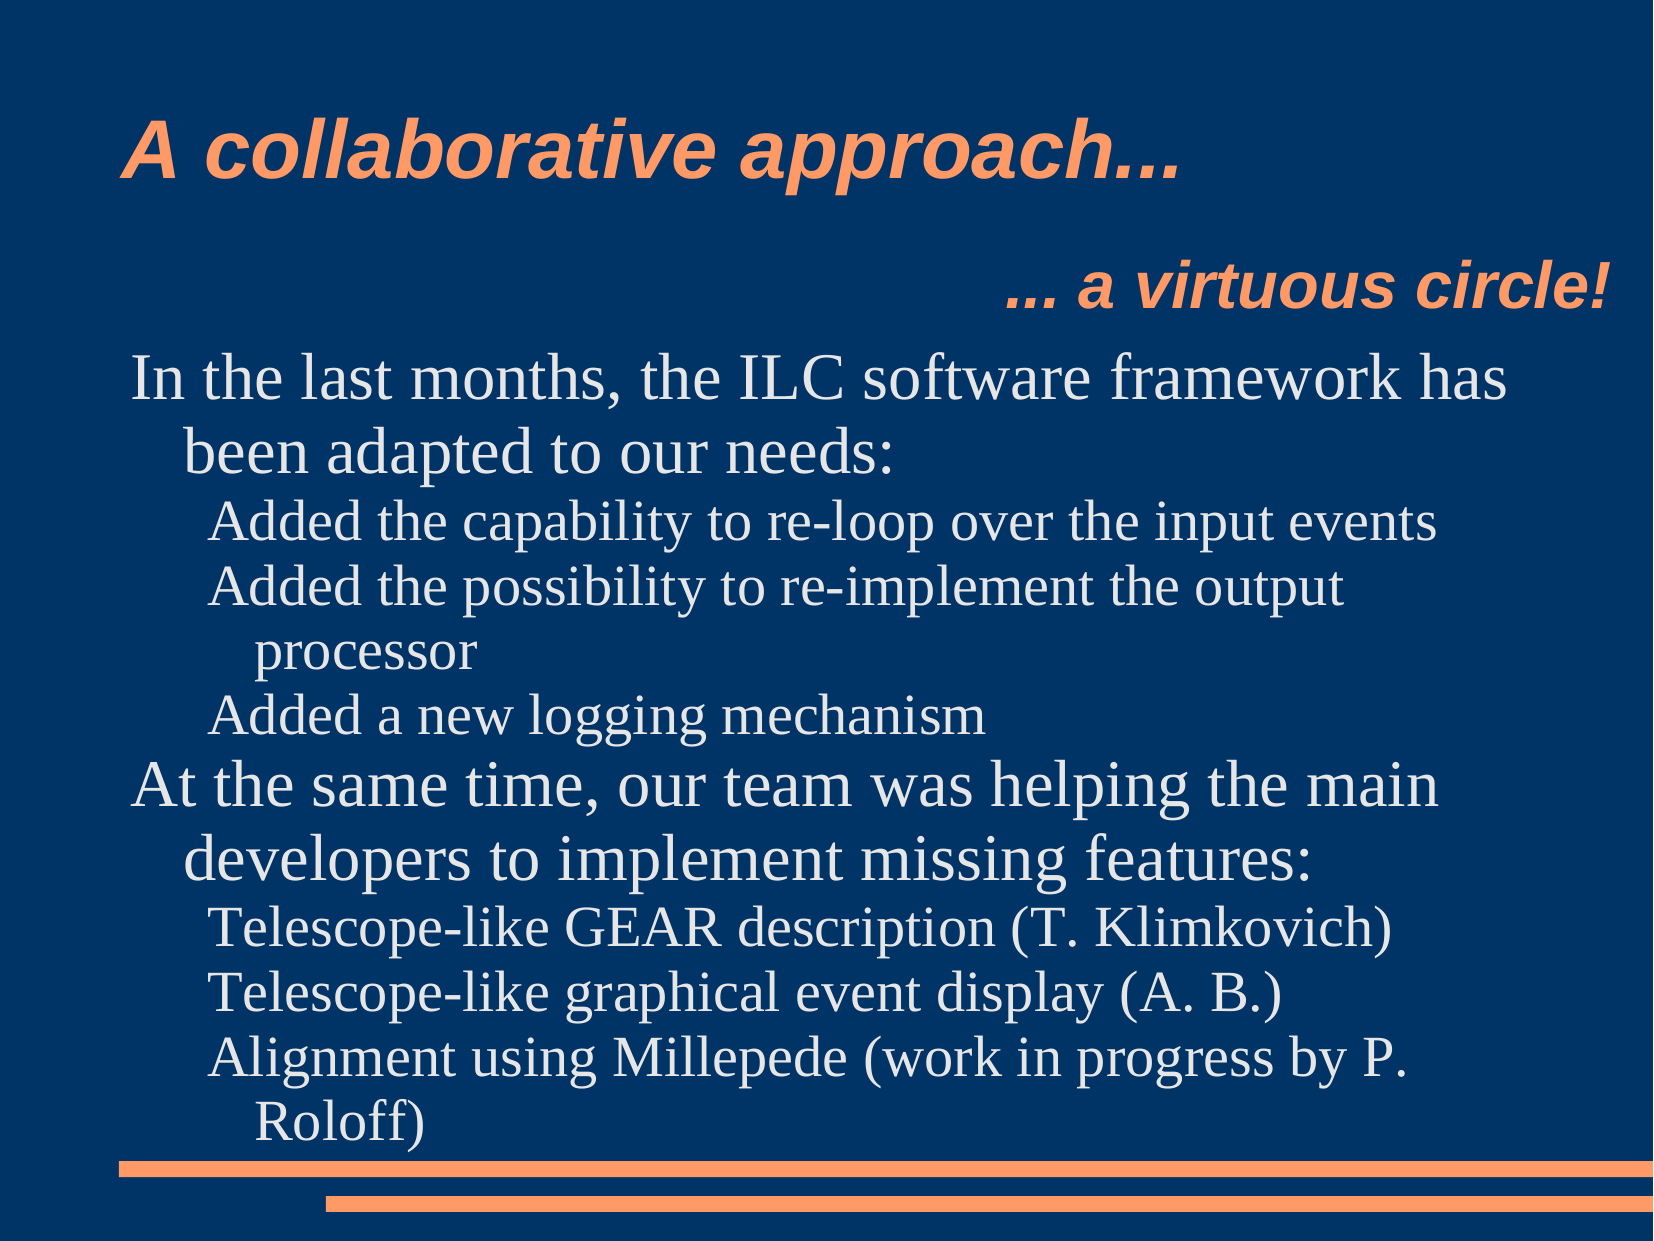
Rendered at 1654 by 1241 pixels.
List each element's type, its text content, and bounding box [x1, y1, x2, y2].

title ... a virtuous circle! [37, 181, 1613, 389]
list In the last months, the ILC software framework has been adapted to our needs: Added the capability to re-loop over the input events Added the possibility to re-implement the output processor Added a new logging mechanism At the same time, our team was helping the main developers to implement missing features: Telescope-like GEAR description (T. Klimkovich) Telescope-like graphical event display (A. B.) Alignment using Millepede (work in progress by P. Roloff) [112, 389, 1552, 1154]
title A collaborative approach... [121, 46, 1534, 181]
